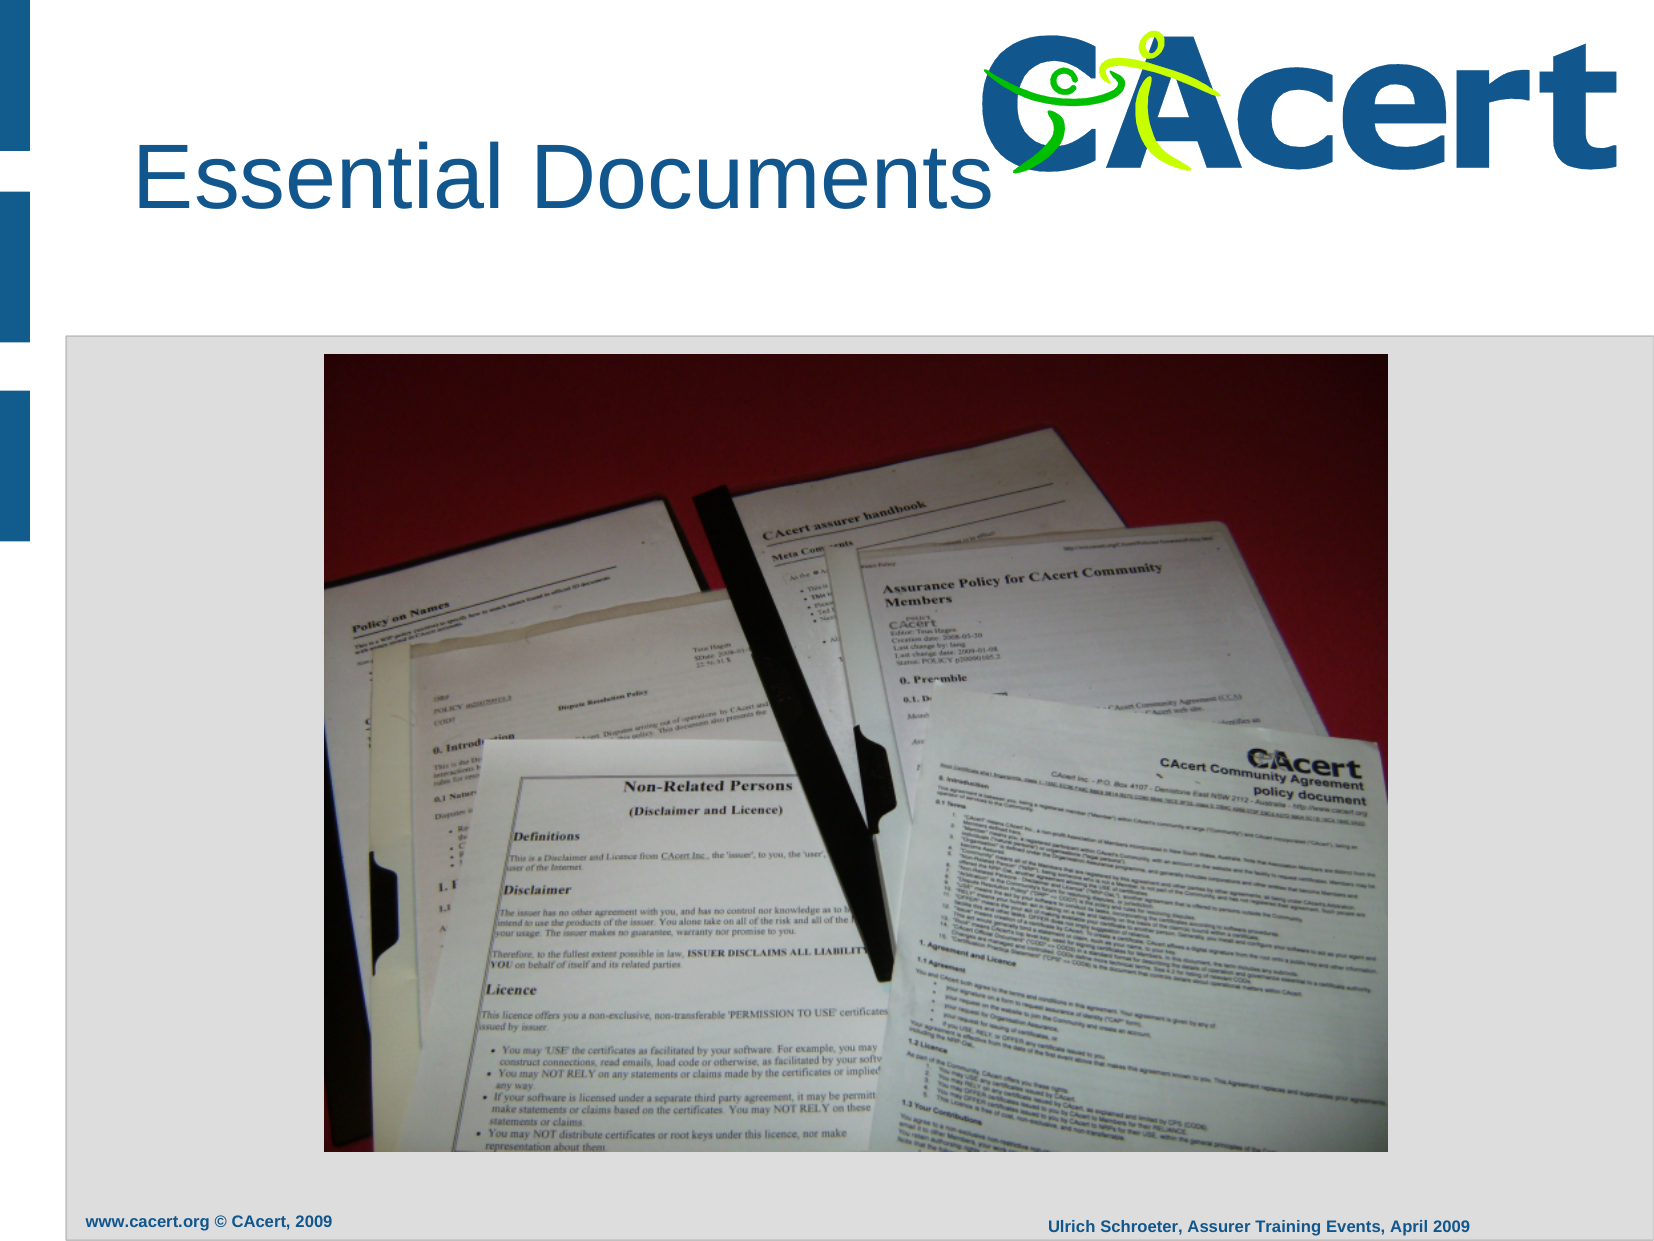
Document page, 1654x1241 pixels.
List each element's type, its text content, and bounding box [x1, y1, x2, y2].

picture [324, 354, 1388, 1152]
text_box Essential Documents [118, 118, 1011, 236]
